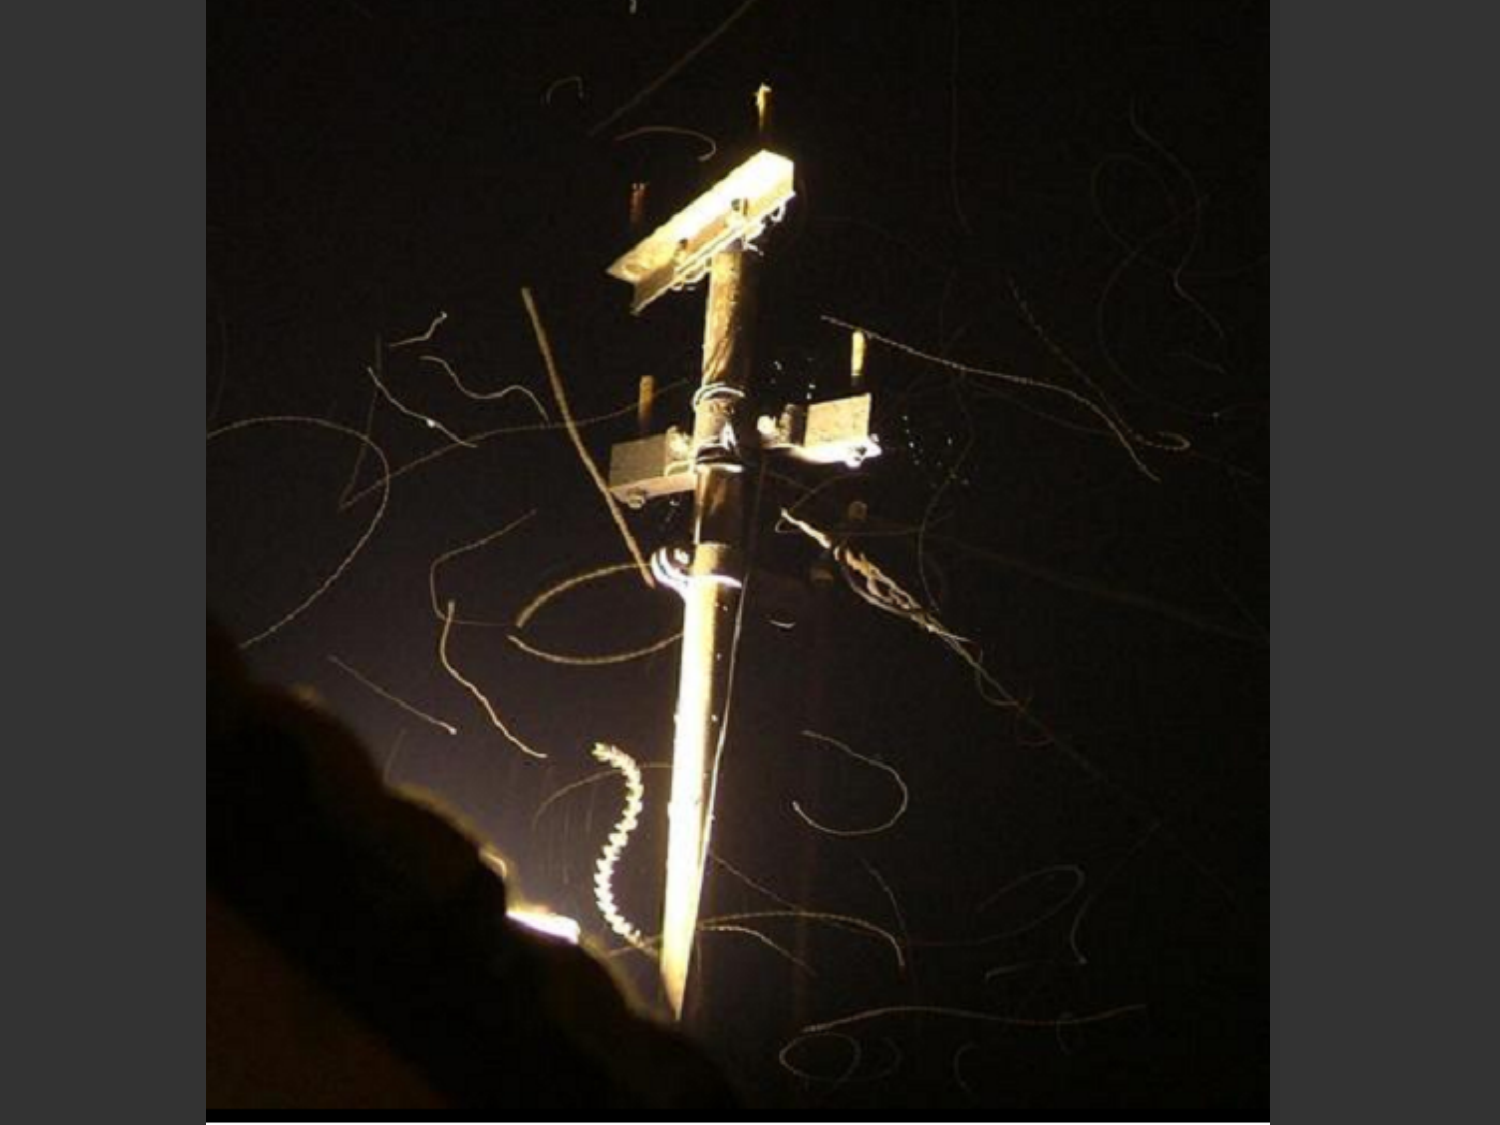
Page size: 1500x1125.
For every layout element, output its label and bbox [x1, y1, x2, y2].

picture [206, 0, 1270, 1125]
